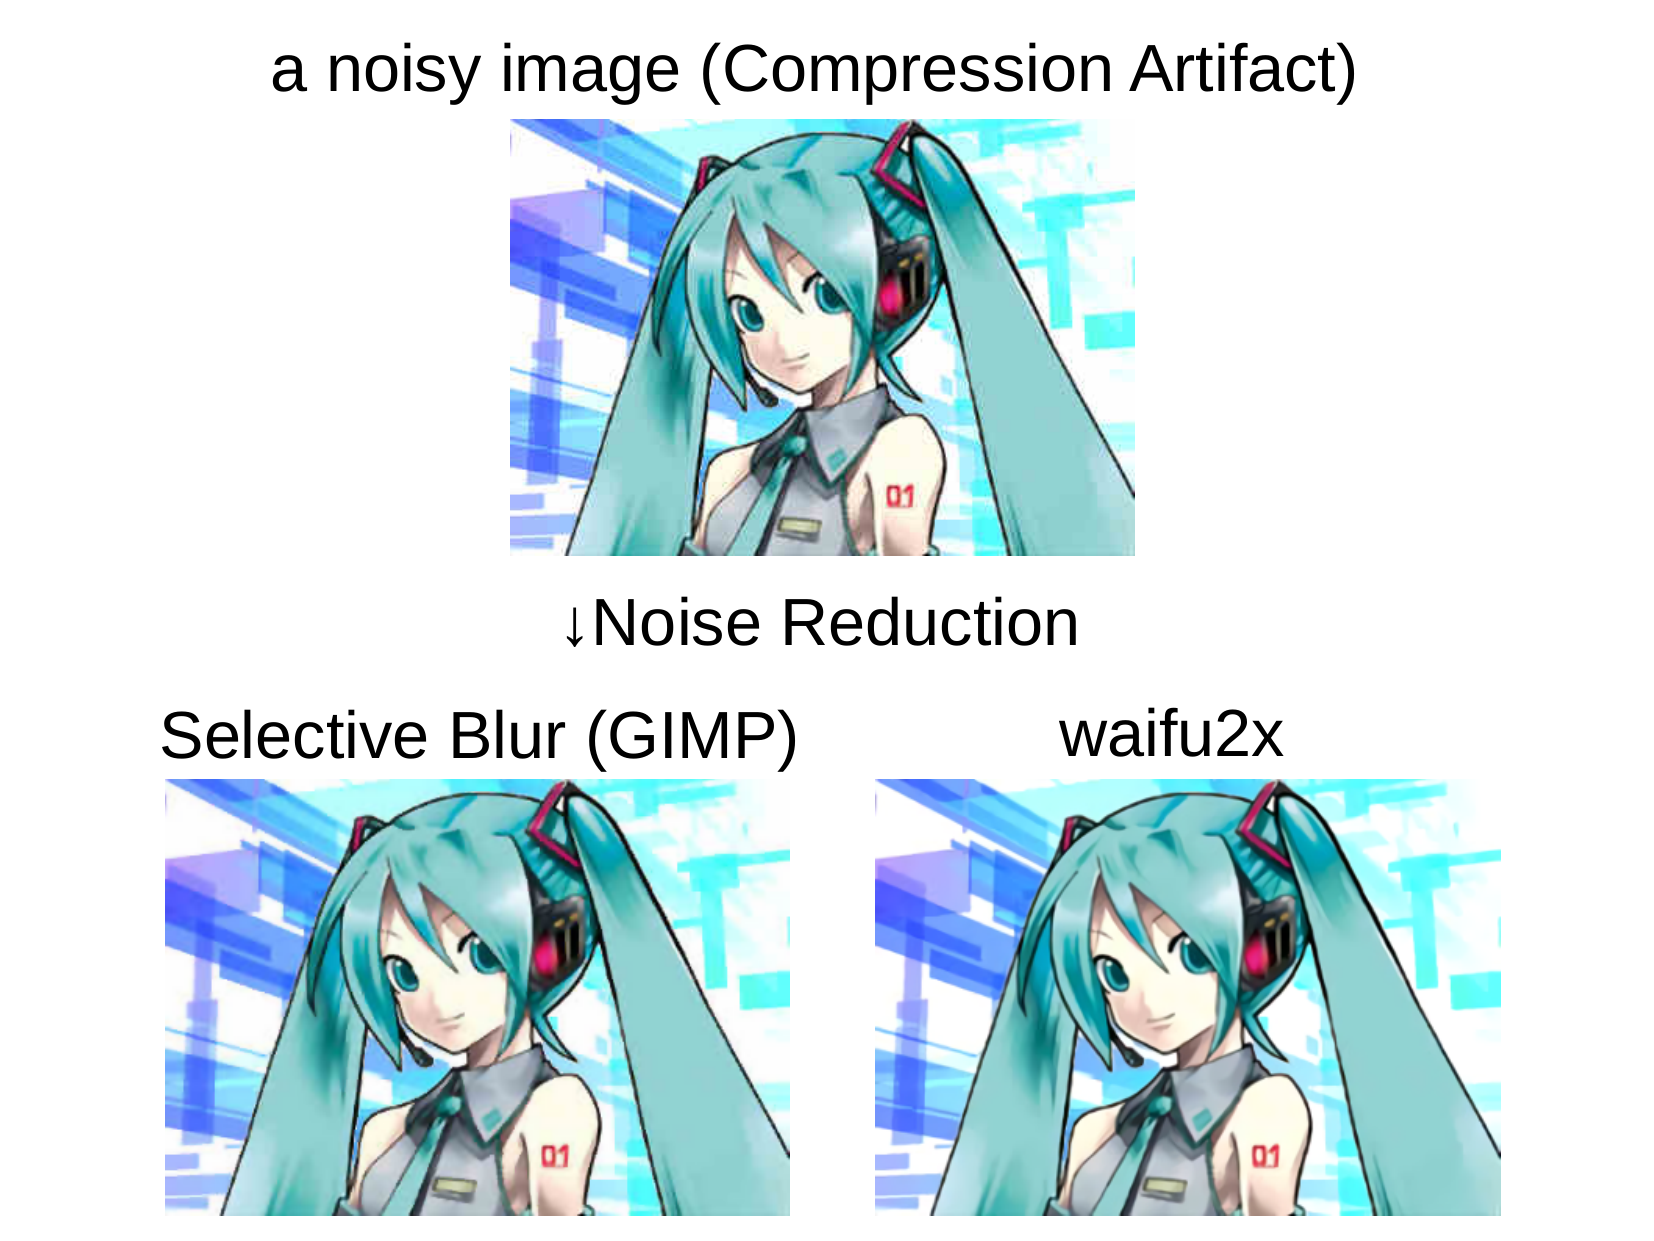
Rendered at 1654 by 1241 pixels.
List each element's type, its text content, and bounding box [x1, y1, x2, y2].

text_box ↓Noise Reduction [64, 585, 1576, 735]
picture [875, 779, 1501, 1216]
subtitle a noisy image (Compression Artifact) [59, 30, 1571, 181]
picture [510, 119, 1135, 556]
picture [165, 779, 790, 1216]
text_box ↓2x Upscale [64, 464, 1575, 585]
text_box Selective Blur (GIMP) [105, 735, 856, 811]
text_box waifu2x [874, 735, 1471, 788]
